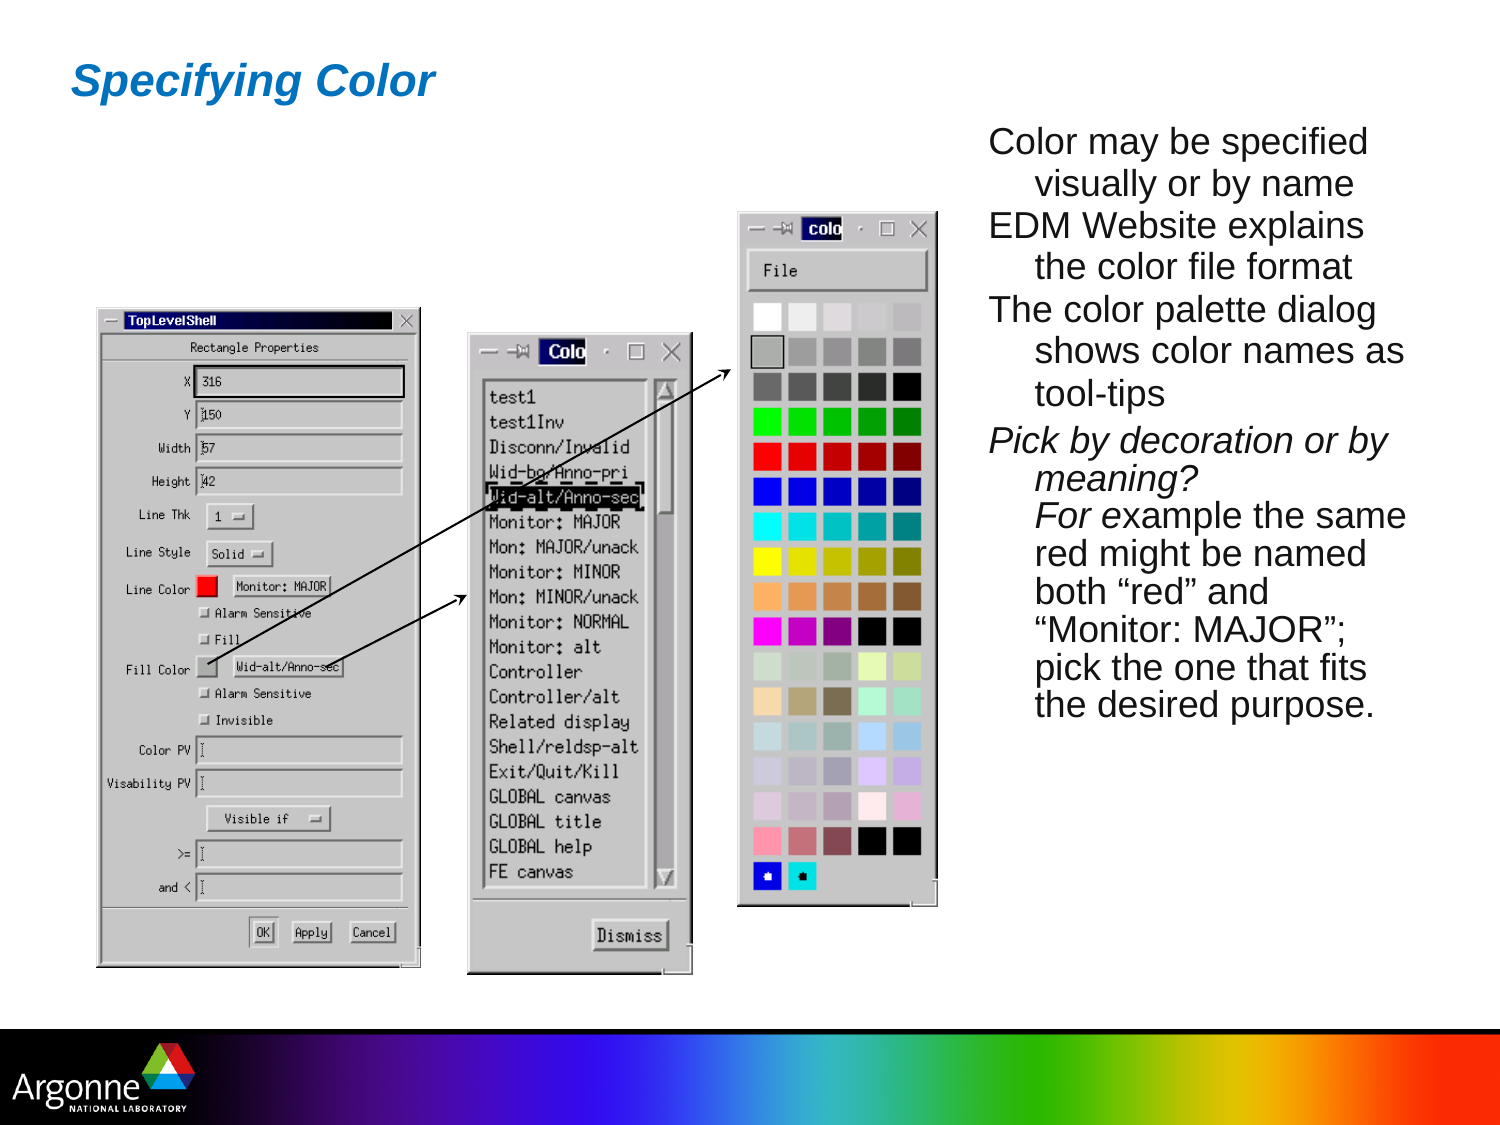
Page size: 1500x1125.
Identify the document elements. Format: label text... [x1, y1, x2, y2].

picture [96, 307, 421, 968]
picture [0, 1029, 1500, 1125]
list Color may be specified visually or by name EDM Website explains the color file format The color palette dialog shows color names as tool-tips Pick by decoration or by meaning? For example the same red might be named both “red” and “Monitor: MAJOR”; pick the one that fits the desired purpose. [973, 112, 1433, 928]
picture [467, 393, 693, 976]
picture [467, 332, 693, 516]
picture [737, 211, 938, 908]
title Specifying Color [55, 40, 1361, 125]
